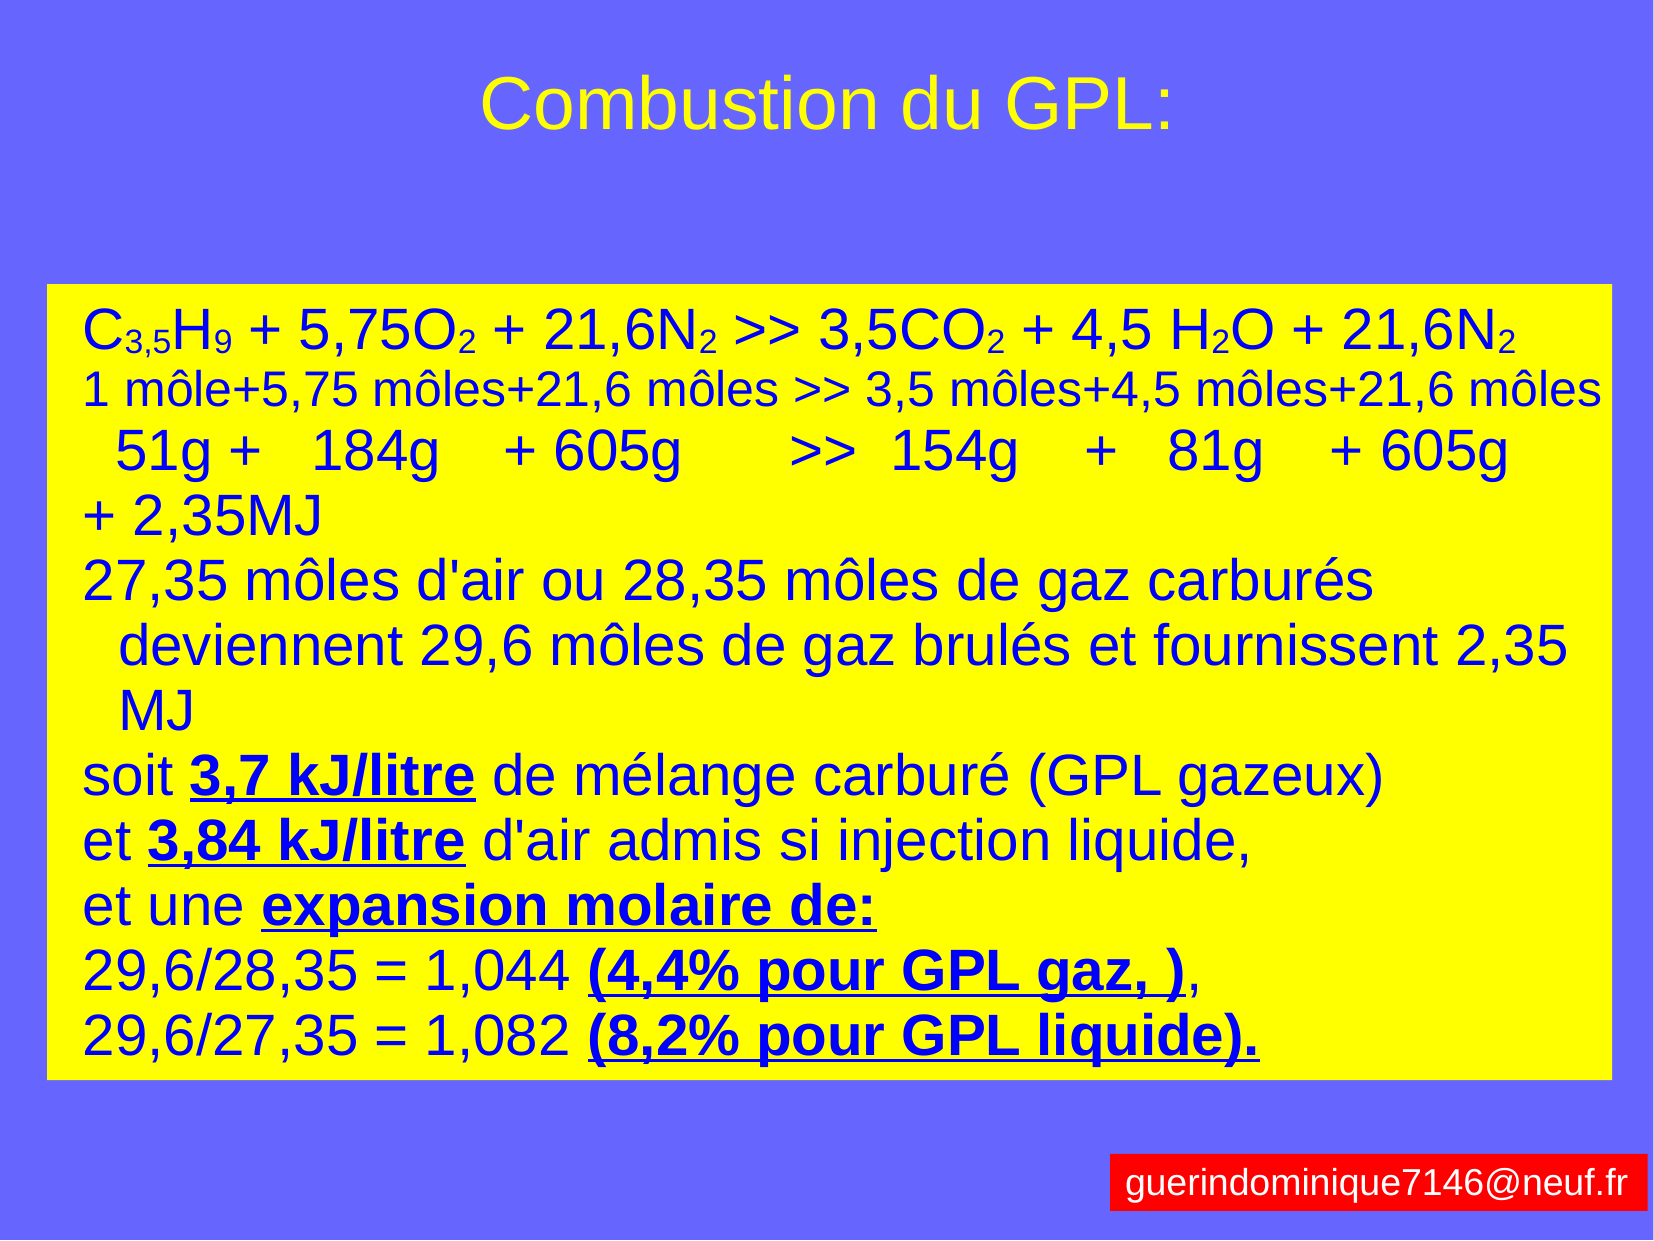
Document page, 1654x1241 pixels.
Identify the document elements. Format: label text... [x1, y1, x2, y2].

text_box C3,5H9 + 5,75O2 + 21,6N2 >> 3,5CO2 + 4,5 H2O + 21,6N2 1 môle+5,75 môles+21,6 môles >> 3,5 môles+4,5 môles+21,6 môles 51g + 184g + 605g >> 154g + 81g + 605g + 2,35MJ 27,35 môles d'air ou 28,35 môles de gaz carburés deviennent 29,6 môles de gaz brulés et fournissent 2,35 MJ soit 3,7 kJ/litre de mélange carburé (GPL gazeux) et 3,84 kJ/litre d'air admis si injection liquide, et une expansion molaire de: 29,6/28,35 = 1,044 (4,4% pour GPL gaz, ), 29,6/27,35 = 1,082 (8,2% pour GPL liquide). [47, 284, 1613, 1081]
text_box guerindominique7146@neuf.fr [1110, 1153, 1648, 1211]
title Combustion du GPL: [121, 29, 1534, 178]
